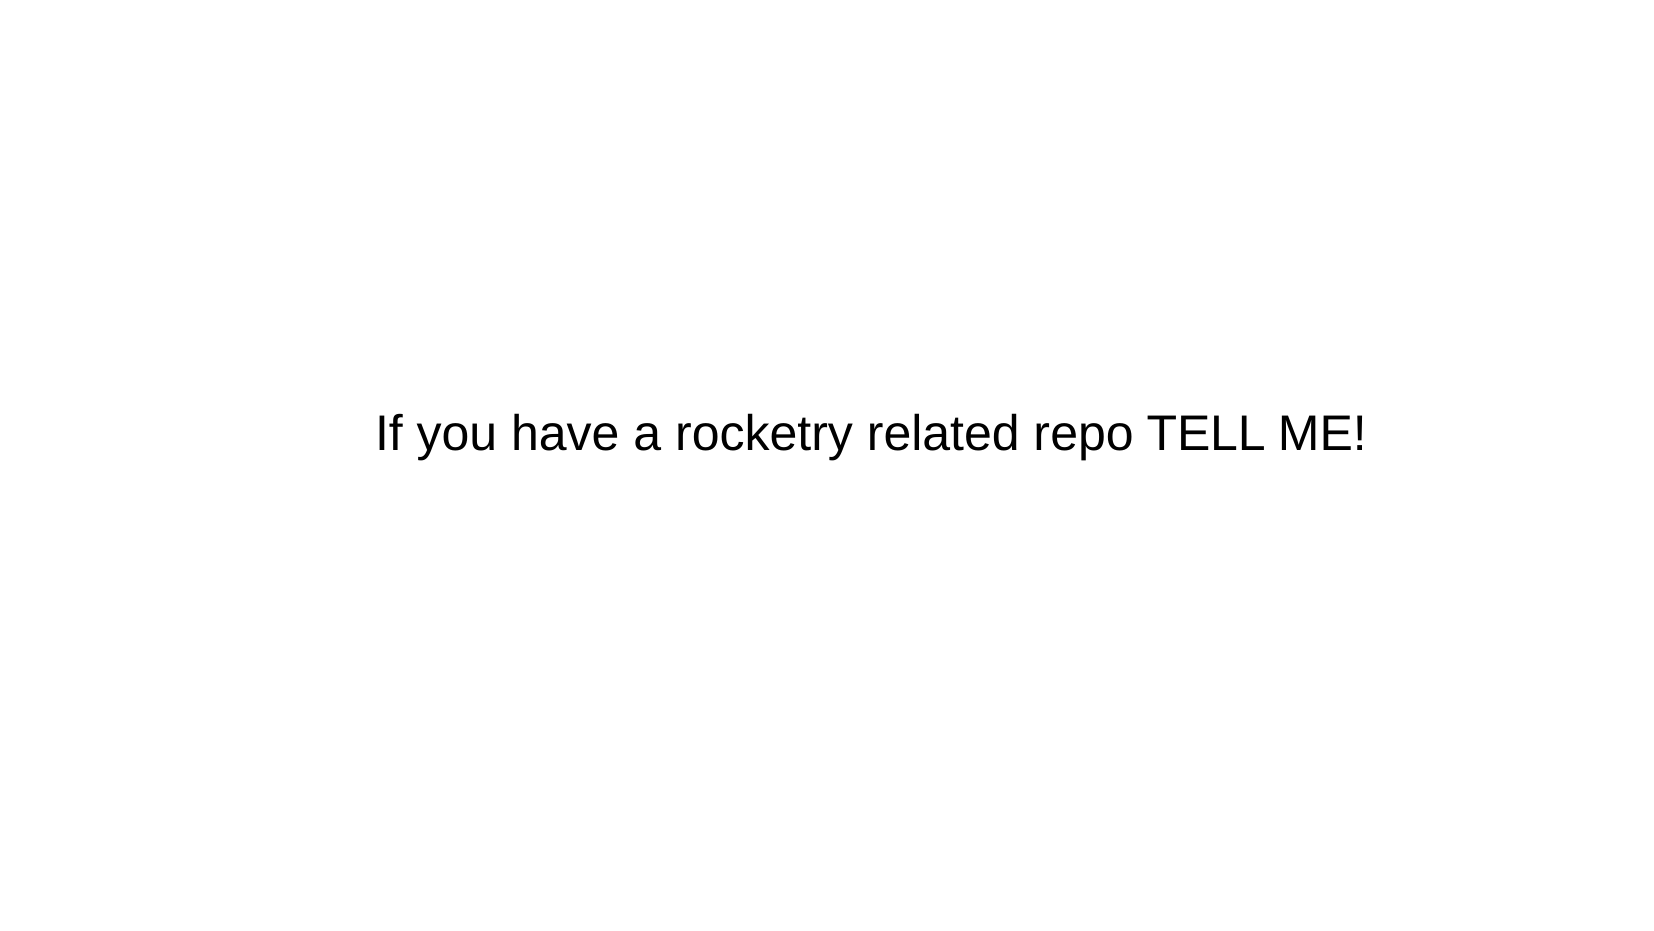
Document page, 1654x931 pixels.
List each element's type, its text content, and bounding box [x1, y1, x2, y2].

text_box If you have a rocketry related repo TELL ME! [360, 397, 1383, 469]
